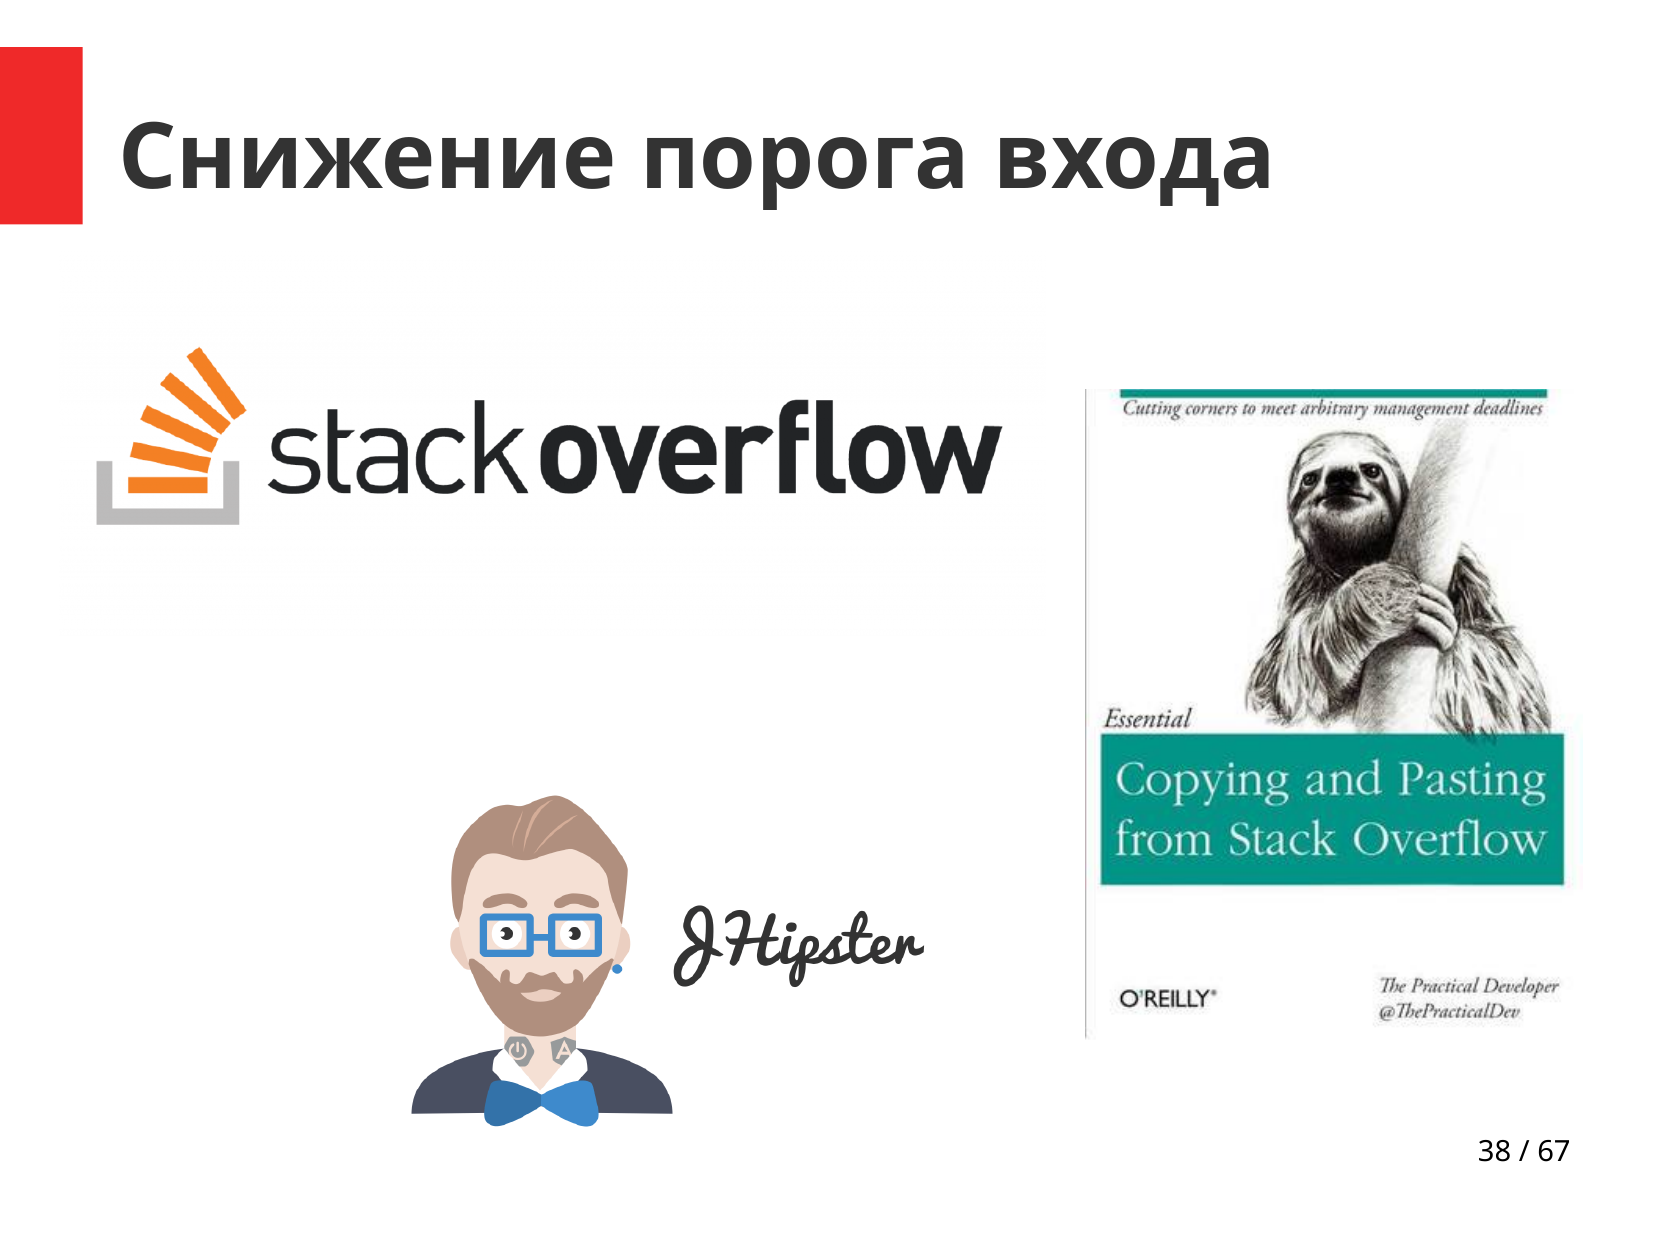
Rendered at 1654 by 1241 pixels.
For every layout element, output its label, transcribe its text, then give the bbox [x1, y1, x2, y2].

picture [59, 251, 1046, 638]
title Снижение порога входа [118, 49, 1571, 257]
picture [1085, 389, 1583, 1043]
picture [402, 779, 934, 1132]
